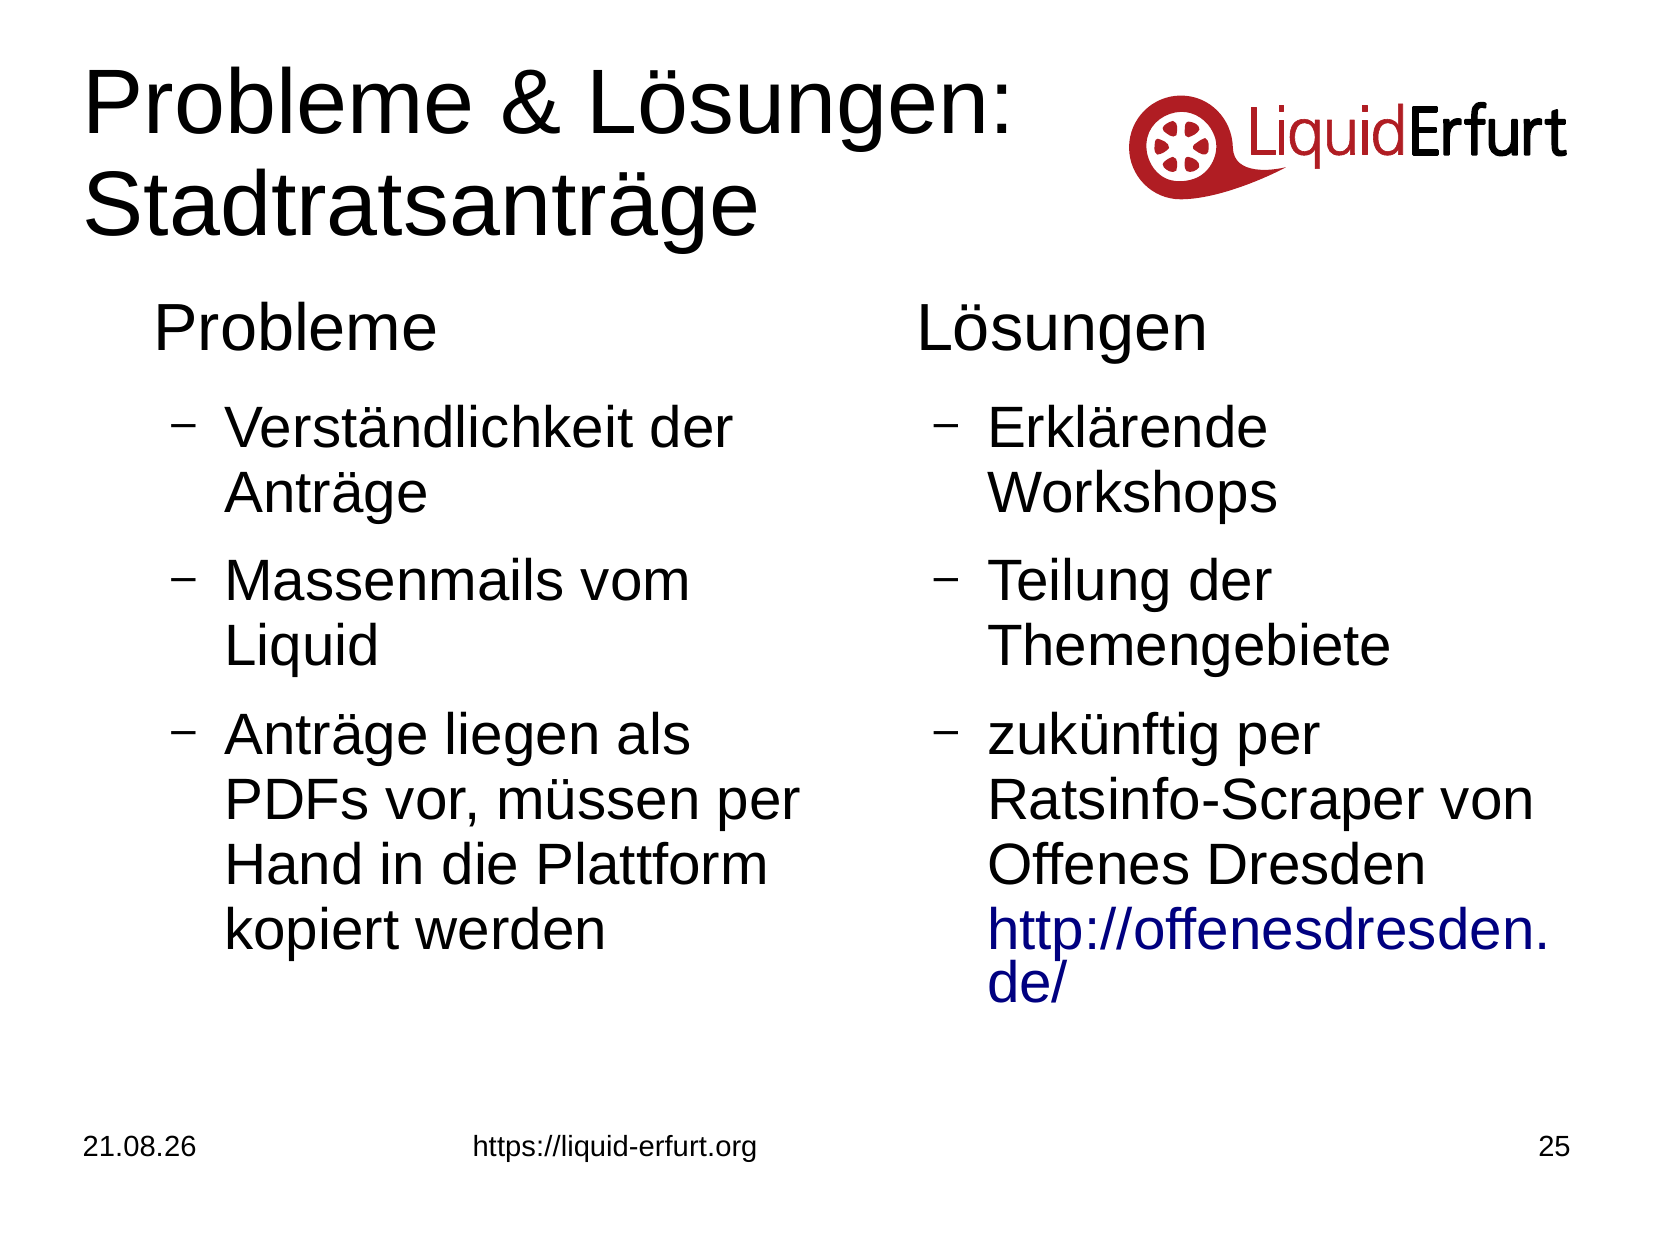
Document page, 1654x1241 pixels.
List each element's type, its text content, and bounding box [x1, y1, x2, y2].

list Lösungen Erklärende Workshops Teilung der Themengebiete zukünftig per Ratsinfo-Scraper von Offenes Dresden http://offenesdresden.de/ [845, 290, 1572, 1030]
title Probleme & Lösungen: Stadtratsanträge [82, 49, 1571, 257]
list Probleme Verständlichkeit der Anträge Massenmails vom Liquid Anträge liegen als PDFs vor, müssen per Hand in die Plattform kopiert werden [82, 290, 809, 1010]
